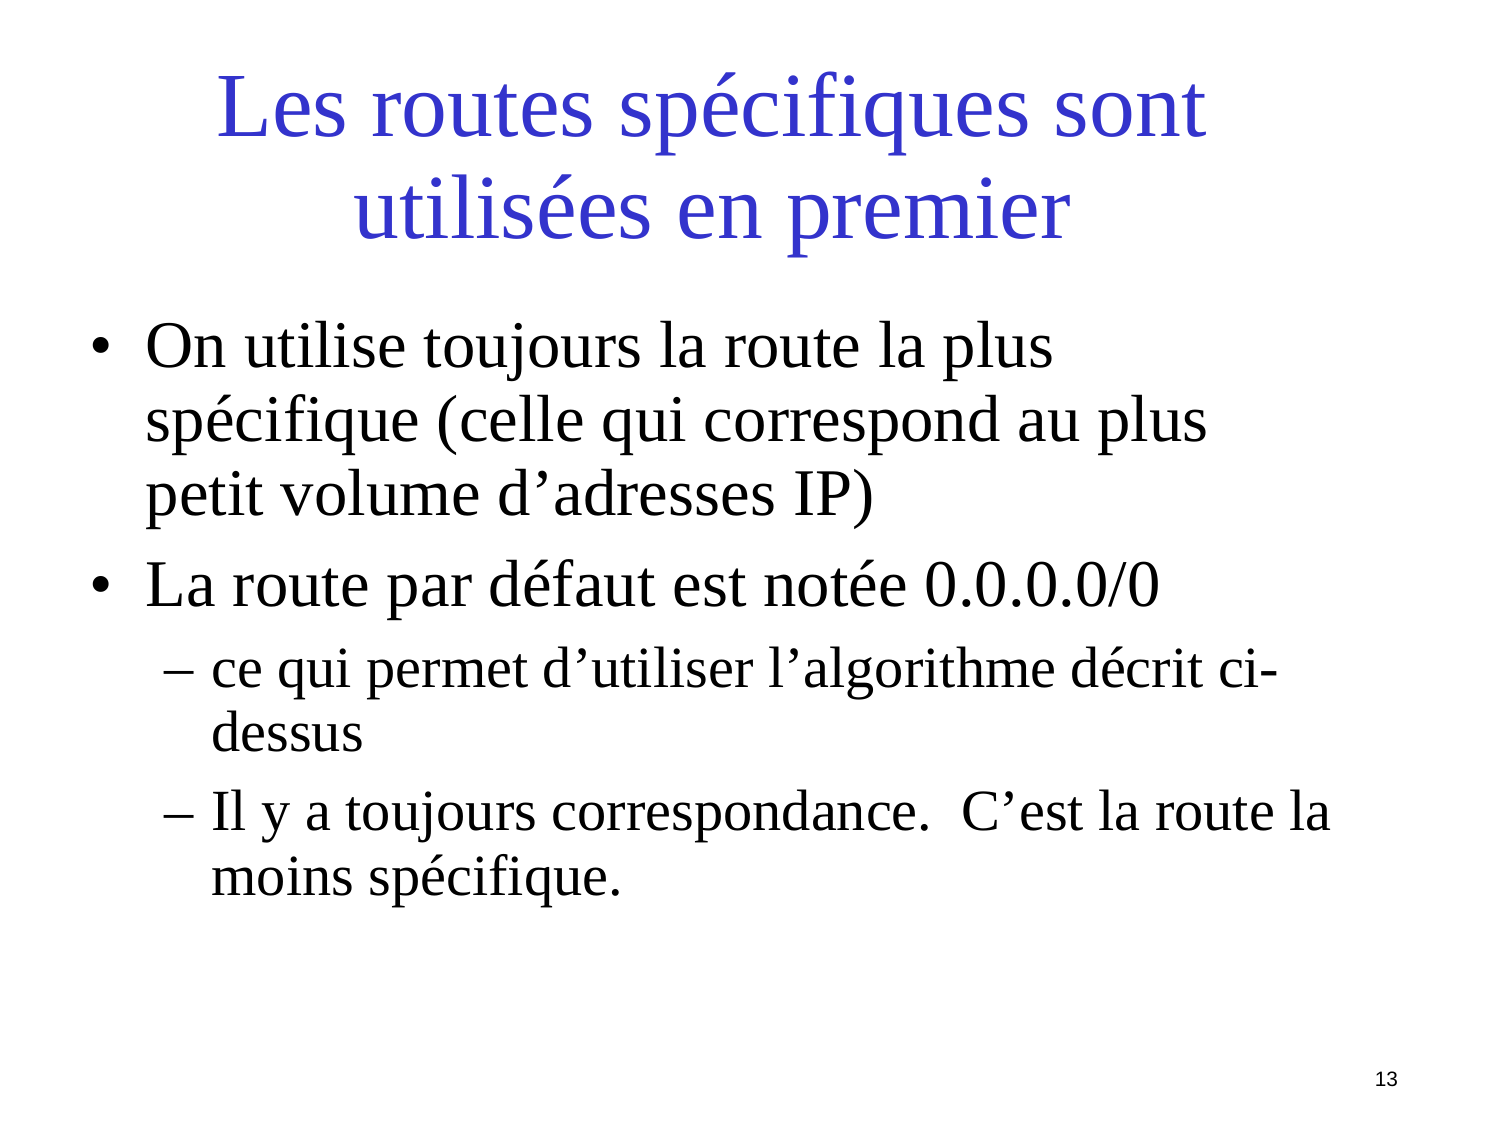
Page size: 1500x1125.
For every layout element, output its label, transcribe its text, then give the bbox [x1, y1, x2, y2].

list On utilise toujours la route la plus spécifique (celle qui correspond au plus petit volume d’adresses IP) La route par défaut est notée 0.0.0.0/0 ce qui permet d’utiliser l’algorithme décrit ci-dessus Il y a toujours correspondance. C’est la route la moins spécifique. [75, 299, 1351, 976]
title Les routes spécifiques sont utilisées en premier [75, 38, 1351, 275]
